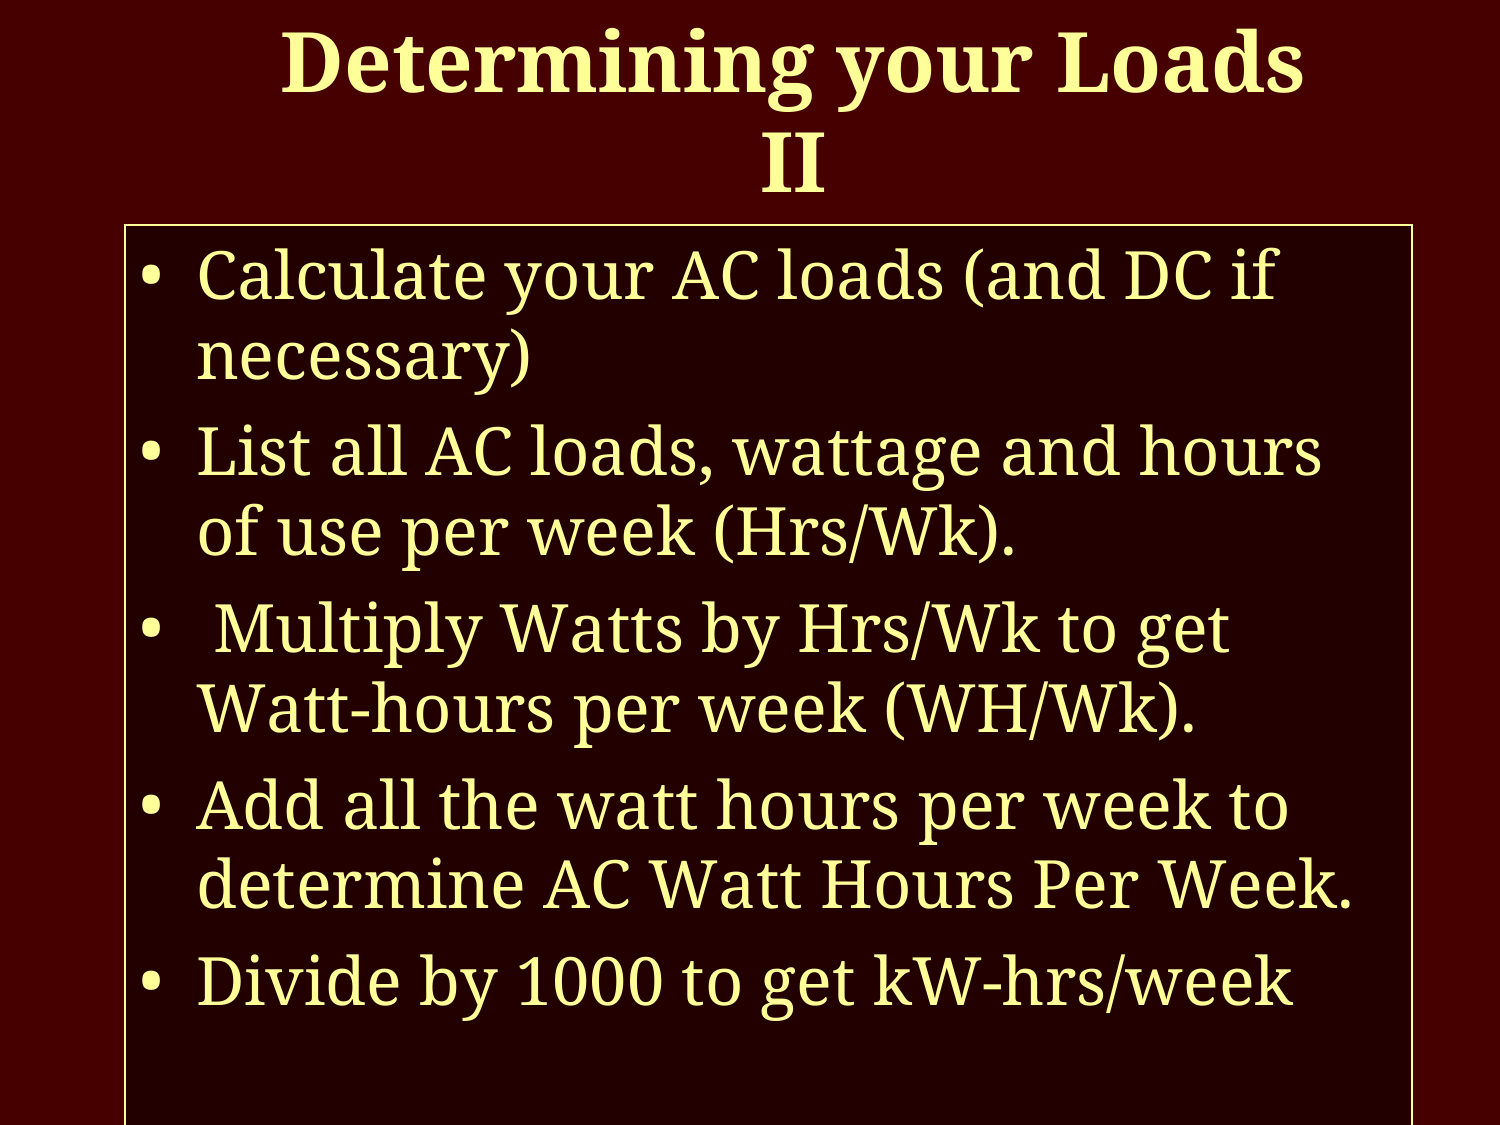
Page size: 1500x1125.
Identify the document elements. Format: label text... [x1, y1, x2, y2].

title Determining your Loads II [225, 1, 1363, 217]
list Calculate your AC loads (and DC if necessary) List all AC loads, wattage and hours of use per week (Hrs/Wk). Multiply Watts by Hrs/Wk to get Watt-hours per week (WH/Wk). Add all the watt hours per week to determine AC Watt Hours Per Week. Divide by 1000 to get kW-hrs/week [124, 224, 1413, 1125]
